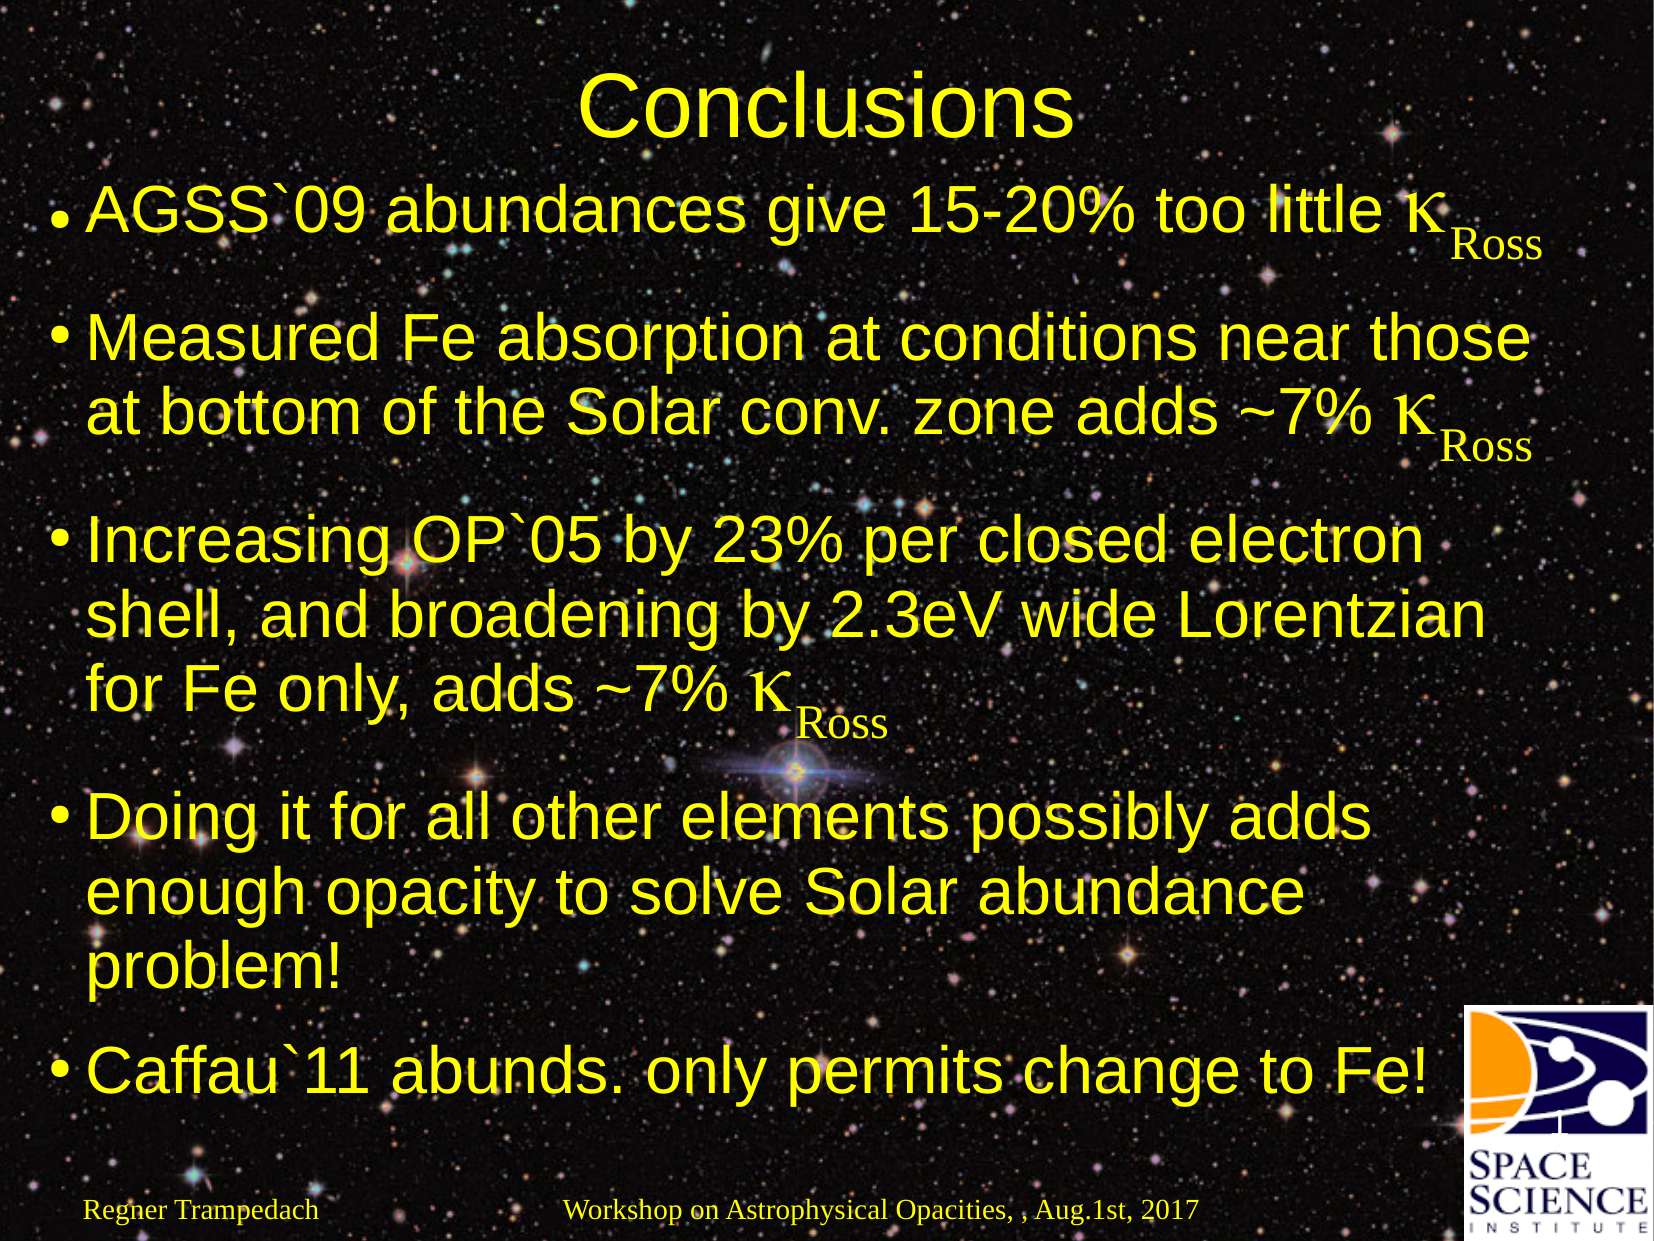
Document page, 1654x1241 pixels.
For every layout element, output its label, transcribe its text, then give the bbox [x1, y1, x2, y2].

picture [0, 0, 1654, 1241]
title Conclusions [82, 2, 1571, 172]
list AGSS`09 abundances give 15-20% too little κRoss Measured Fe absorption at conditions near those at bottom of the Solar conv. zone adds ~7% κRoss Increasing OP`05 by 23% per closed electron shell, and broadening by 2.3eV wide Lorentzian for Fe only, adds ~7% κRoss Doing it for all other elements possibly adds enough opacity to solve Solar abundance problem! Caffau`11 abunds. only permits change to Fe! [30, 172, 1576, 1141]
